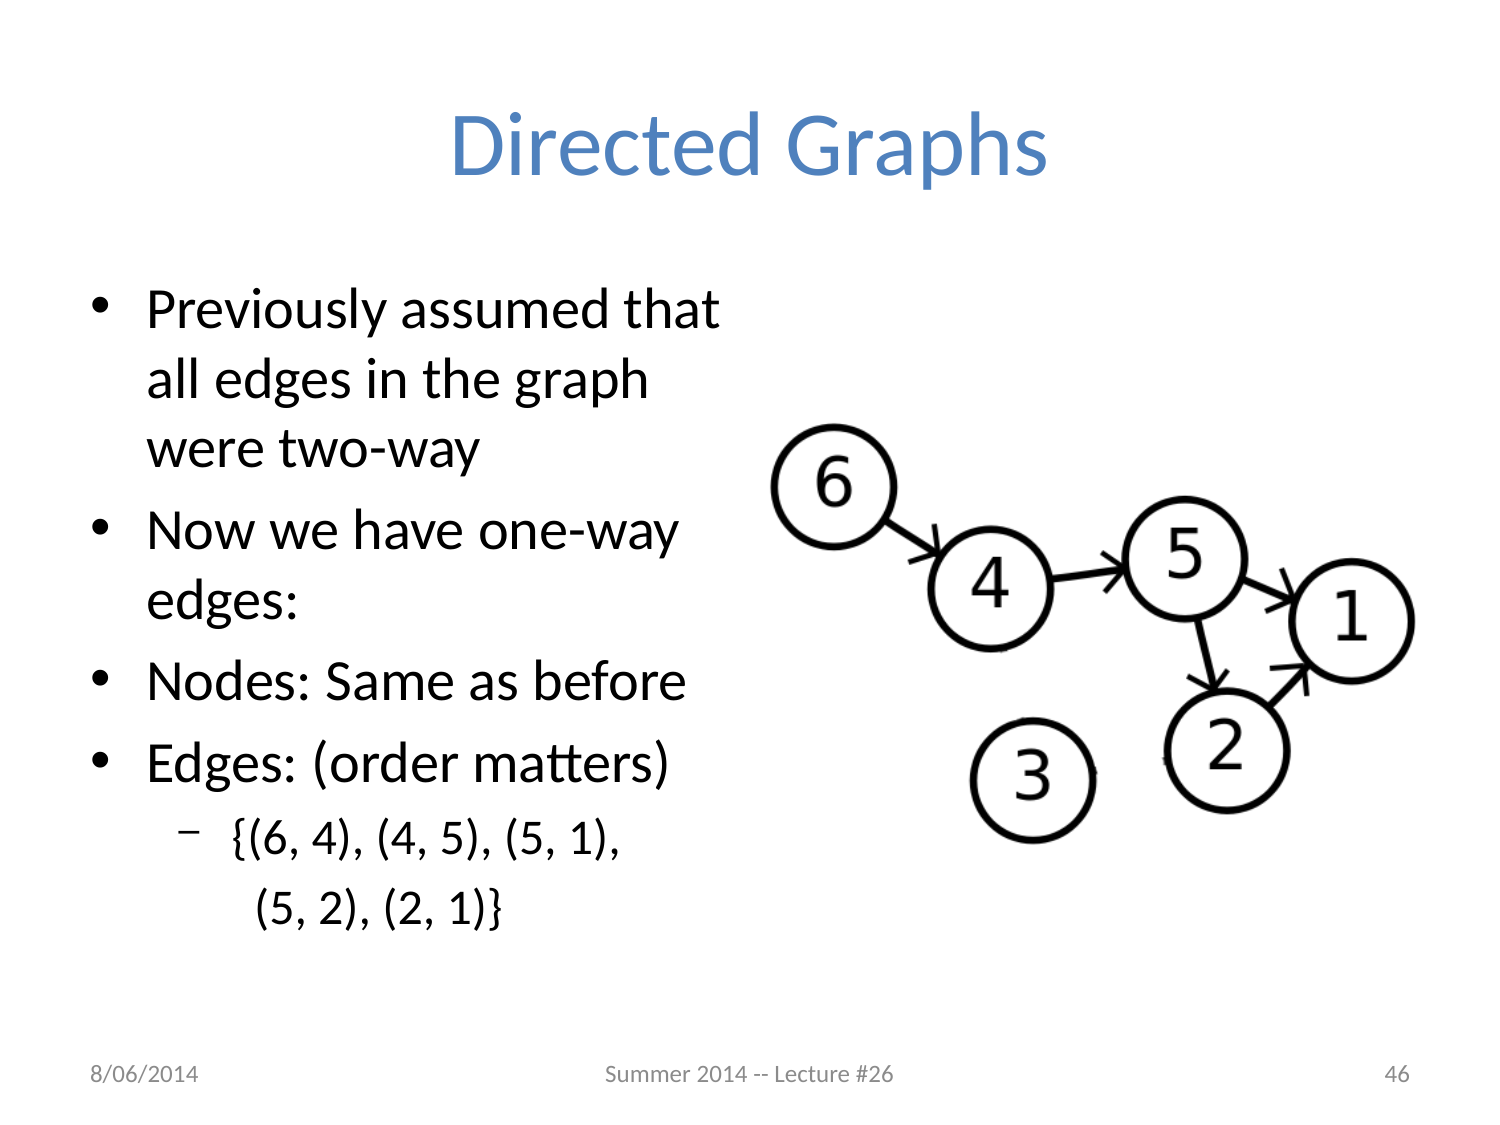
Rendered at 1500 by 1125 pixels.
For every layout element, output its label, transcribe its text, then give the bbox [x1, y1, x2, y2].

picture [762, 415, 1425, 853]
title Directed Graphs [75, 45, 1425, 233]
list Previously assumed that all edges in the graph were two-way Now we have one-way edges: Nodes: Same as before Edges: (order matters) {(6, 4), (4, 5), (5, 1), (5, 2), (2, 1)} [75, 262, 738, 1005]
slide_number 8/06/2014 [75, 1042, 425, 1103]
footer Summer 2014 -- Lecture #26 [512, 1042, 988, 1103]
slide_number <number> [1074, 1042, 1425, 1103]
